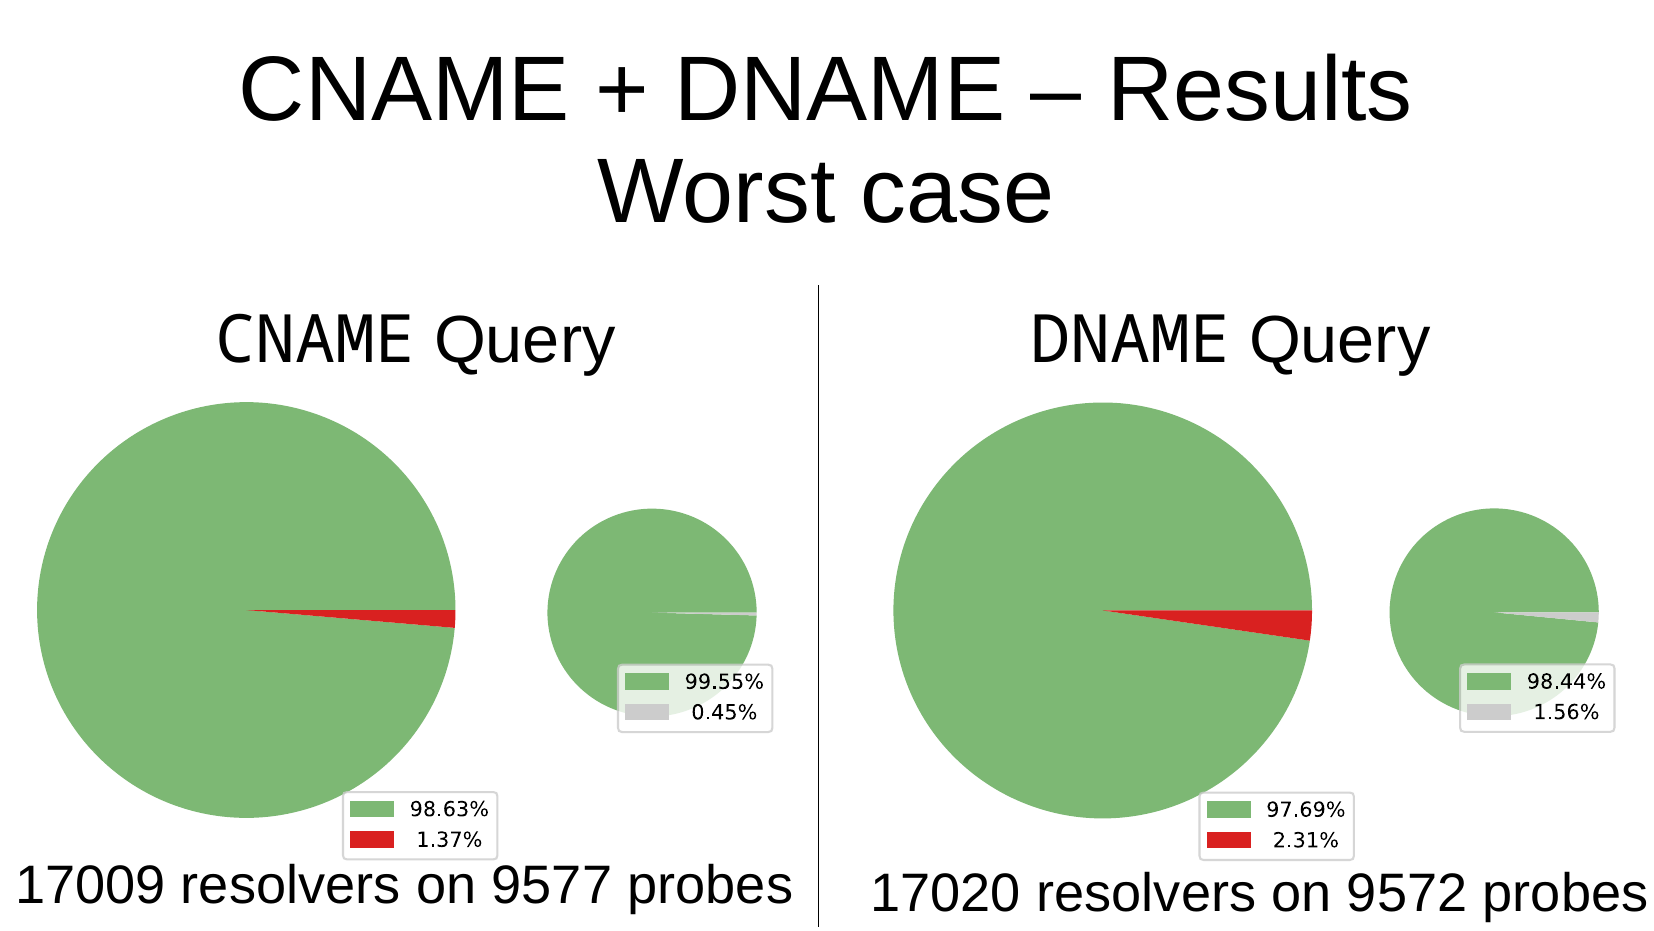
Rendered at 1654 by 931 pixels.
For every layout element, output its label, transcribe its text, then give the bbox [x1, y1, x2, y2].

text_box CNAME Query [200, 283, 697, 383]
title CNAME + DNAME – Results Worst case [82, 37, 1571, 243]
text_box 17020 resolvers on 9572 probes [855, 855, 1654, 931]
picture [0, 268, 1654, 855]
text_box DNAME Query [1015, 283, 1512, 383]
text_box 17009 resolvers on 9577 probes [0, 847, 869, 928]
